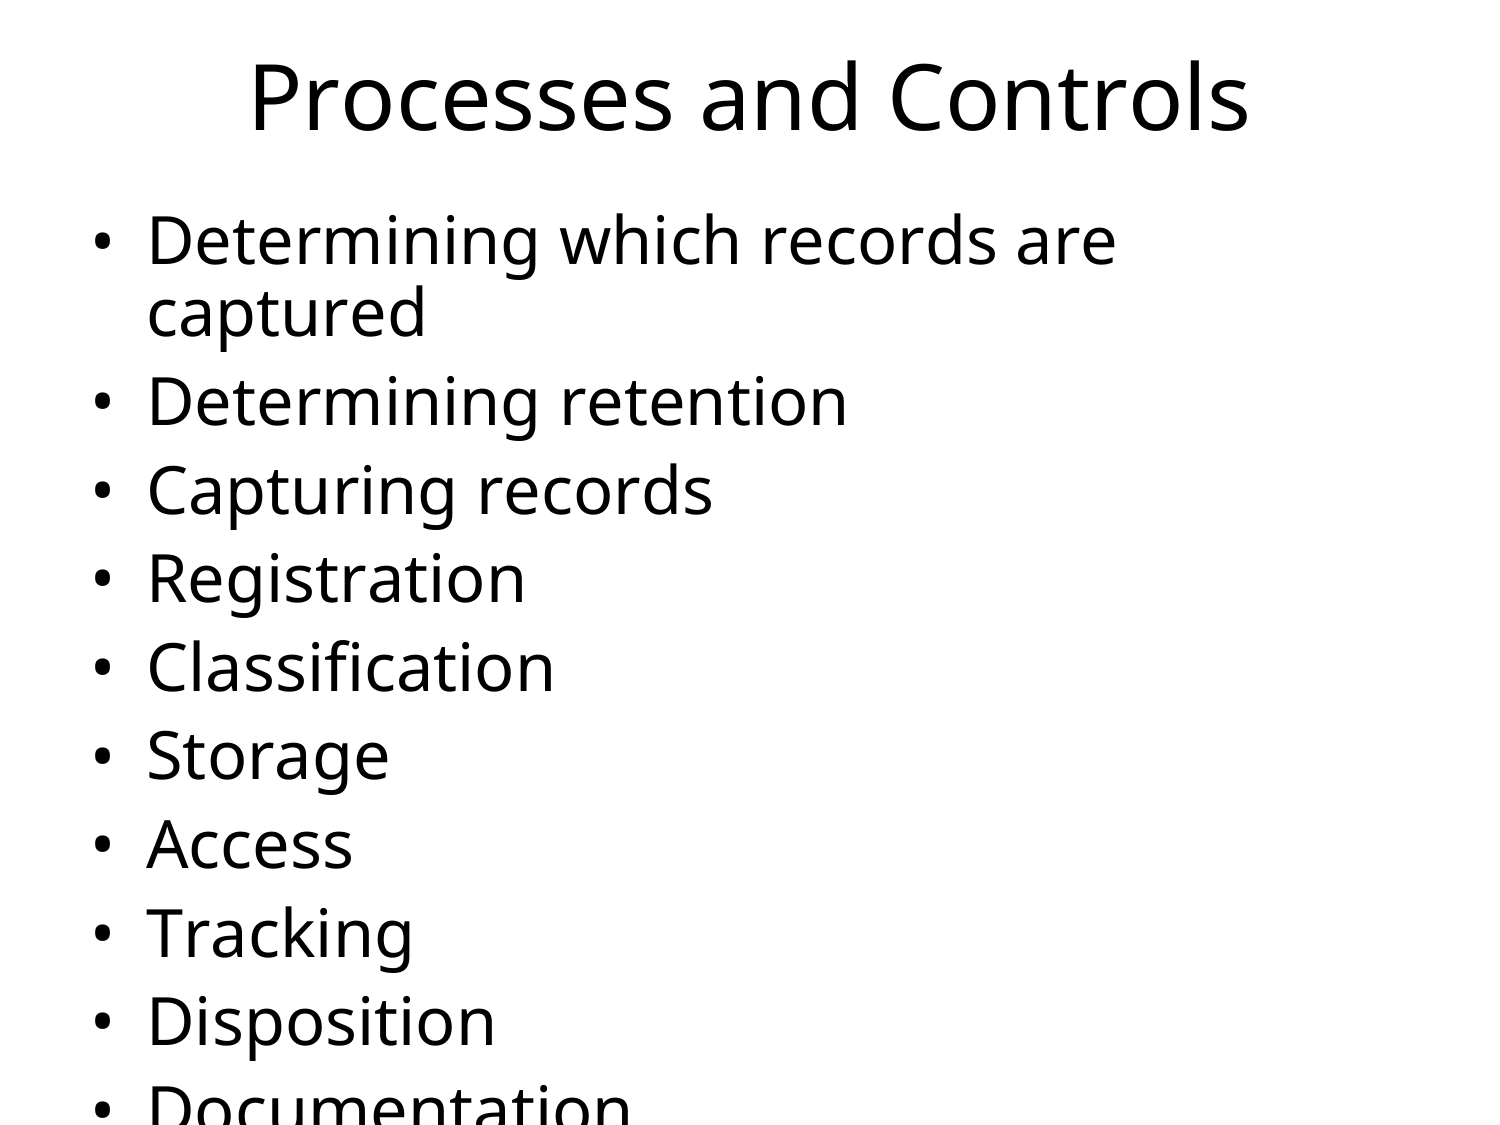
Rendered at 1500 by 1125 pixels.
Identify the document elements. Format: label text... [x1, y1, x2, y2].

list Determining which records are captured Determining retention Capturing records Registration Classification Storage Access Tracking Disposition Documentation [74, 199, 1388, 1125]
title Processes and Controls [112, 0, 1388, 188]
